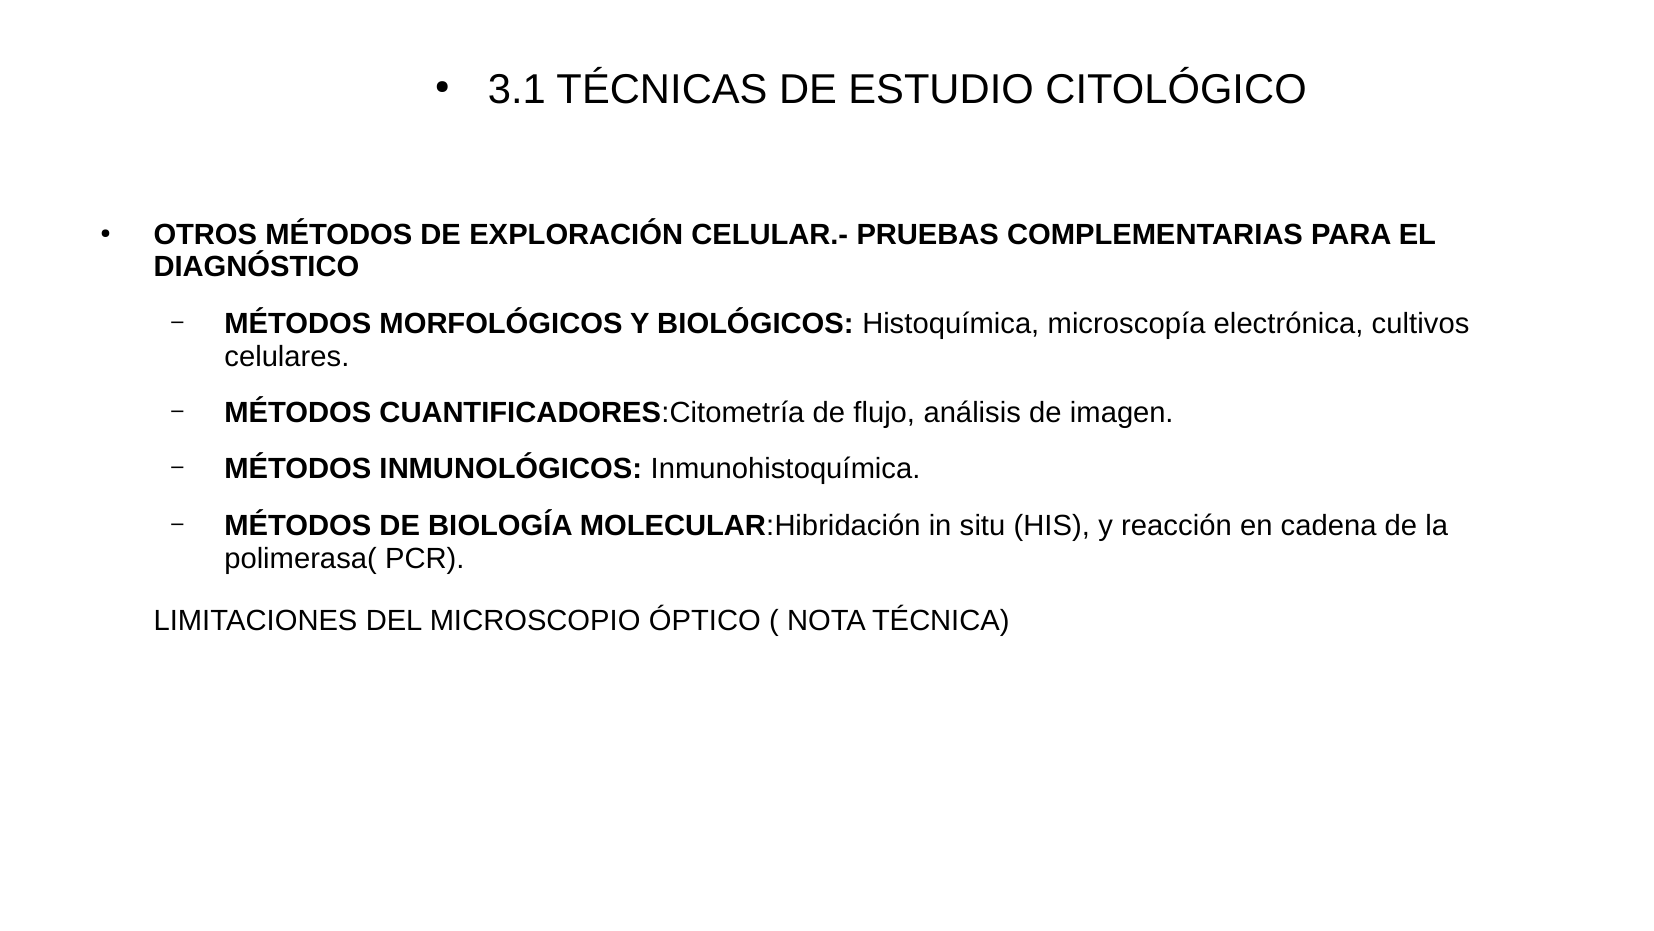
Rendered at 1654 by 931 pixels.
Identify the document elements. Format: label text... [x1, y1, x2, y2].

list OTROS MÉTODOS DE EXPLORACIÓN CELULAR.- PRUEBAS COMPLEMENTARIAS PARA EL DIAGNÓSTICO MÉTODOS MORFOLÓGICOS Y BIOLÓGICOS: Histoquímica, microscopía electrónica, cultivos celulares. MÉTODOS CUANTIFICADORES:Citometría de flujo, análisis de imagen. MÉTODOS INMUNOLÓGICOS: Inmunohistoquímica. MÉTODOS DE BIOLOGÍA MOLECULAR:Hibridación in situ (HIS), y reacción en cadena de la polimerasa( PCR). LIMITACIONES DEL MICROSCOPIO ÓPTICO ( NOTA TÉCNICA) [82, 217, 1571, 758]
title 3.1 TÉCNICAS DE ESTUDIO CITOLÓGICO [118, 29, 1607, 148]
